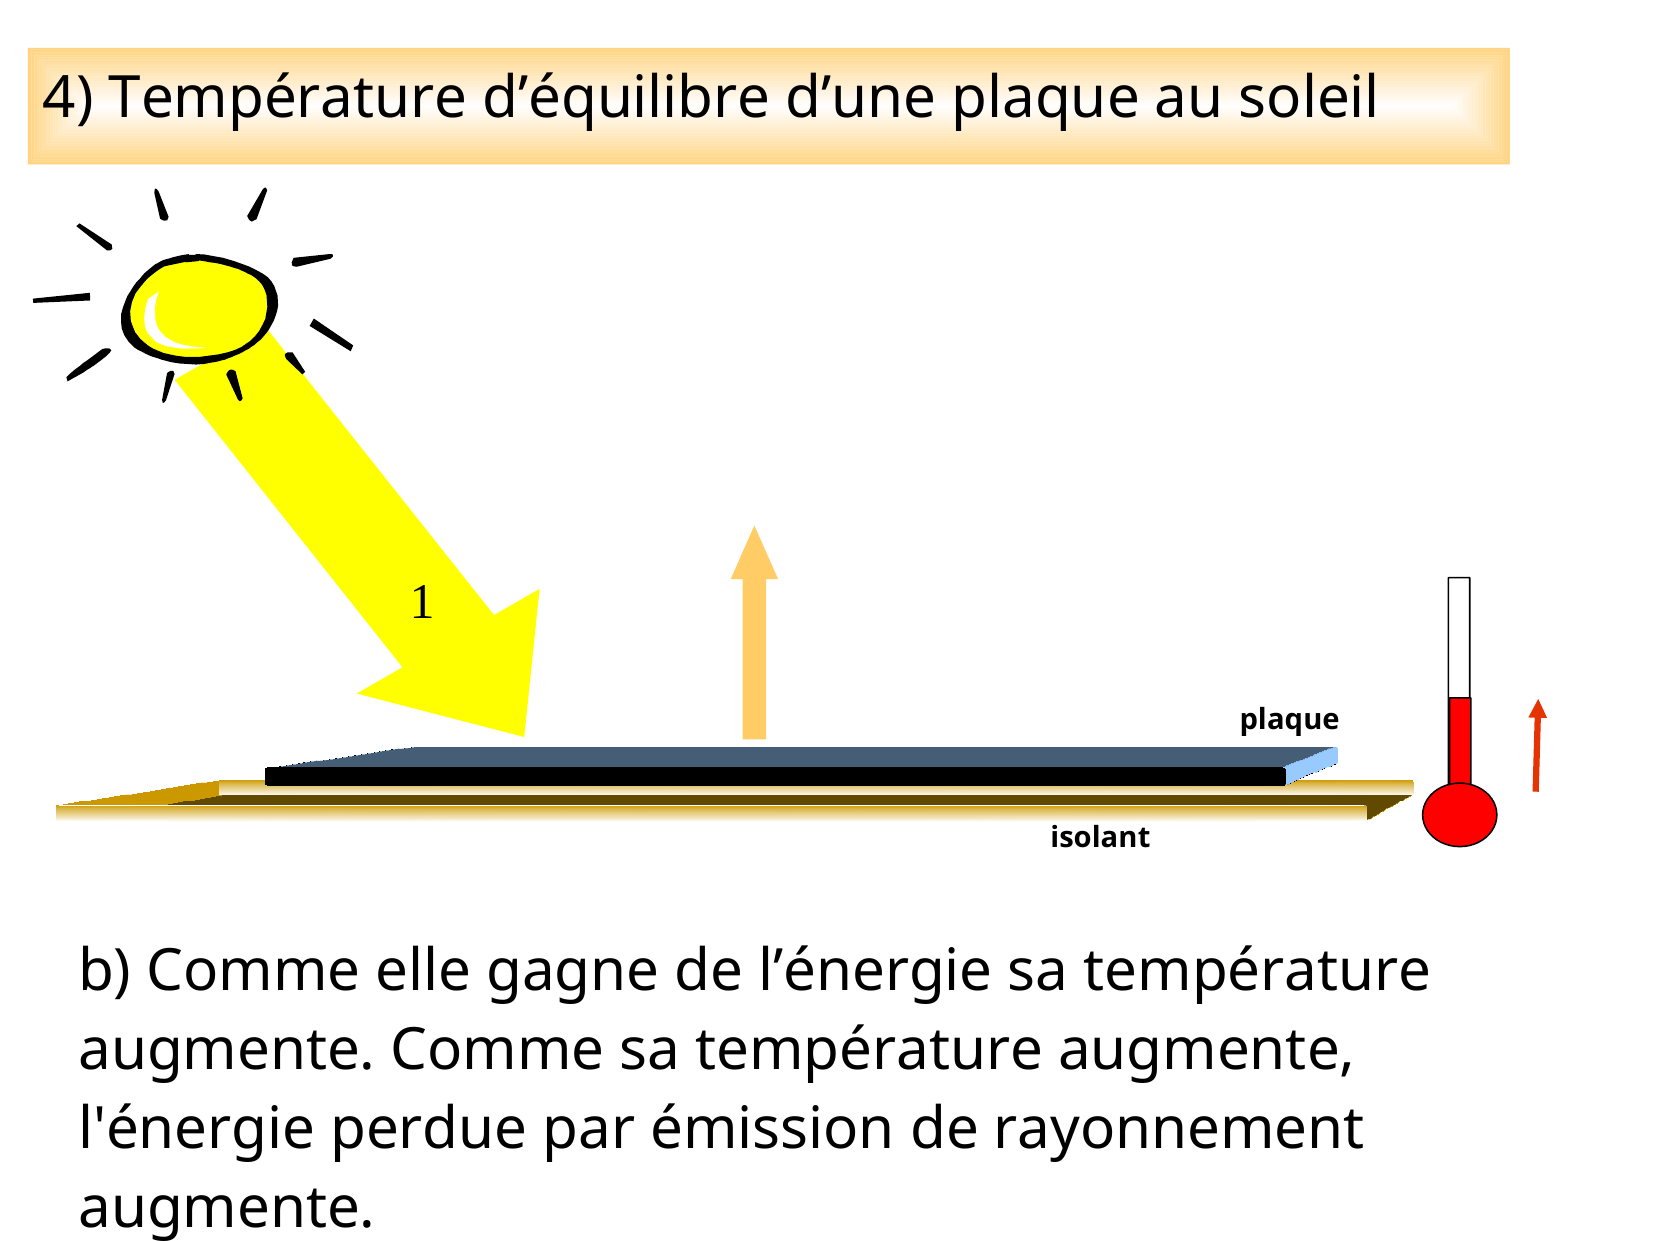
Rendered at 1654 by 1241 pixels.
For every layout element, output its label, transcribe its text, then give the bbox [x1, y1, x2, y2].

picture [44, 737, 1429, 832]
text_box [309, 318, 354, 352]
text_box [76, 223, 113, 251]
text_box [154, 188, 169, 221]
text_box [27, 47, 1511, 165]
text_box 1 [409, 575, 445, 645]
text_box [32, 292, 91, 303]
text_box [1448, 577, 1470, 690]
text_box 4) Température d’équilibre d’une plaque au soleil [27, 47, 1510, 164]
text_box [121, 254, 540, 738]
text_box [291, 254, 333, 267]
text_box isolant [1035, 808, 1288, 884]
text_box b) Comme elle gagne de l’énergie sa température augmente. Comme sa température augmente, l'énergie perdue par émission de rayonnement augmente. [63, 920, 1615, 1209]
text_box [730, 525, 779, 740]
text_box [66, 348, 112, 382]
text_box [1422, 766, 1497, 847]
text_box [247, 187, 268, 222]
text_box plaque [1224, 690, 1477, 766]
